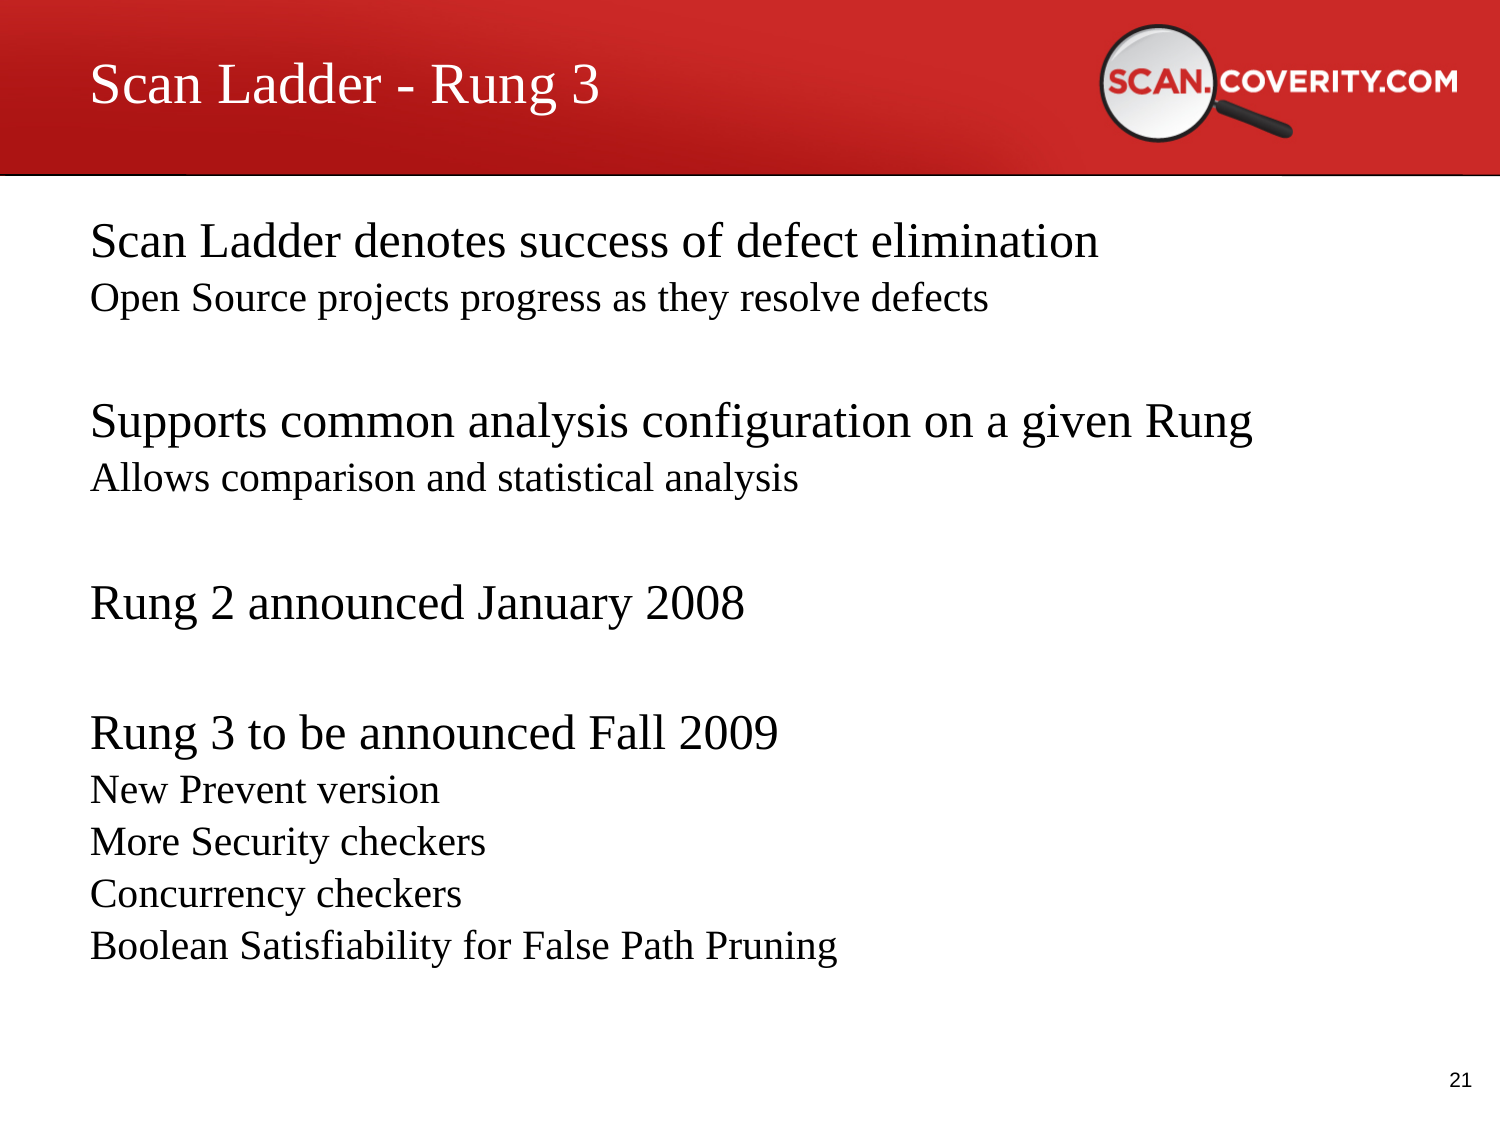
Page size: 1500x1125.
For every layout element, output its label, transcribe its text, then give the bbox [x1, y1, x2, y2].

list Scan Ladder denotes success of defect elimination Open Source projects progress as they resolve defects Supports common analysis configuration on a given Rung Allows comparison and statistical analysis Rung 2 announced January 2008 Rung 3 to be announced Fall 2009 New Prevent version More Security checkers Concurrency checkers Boolean Satisfiability for False Path Pruning [75, 205, 1426, 1125]
text_box 1 [1426, 1062, 1488, 1103]
picture [0, 0, 1500, 174]
title Scan Ladder - Rung 3 [74, 24, 1100, 143]
